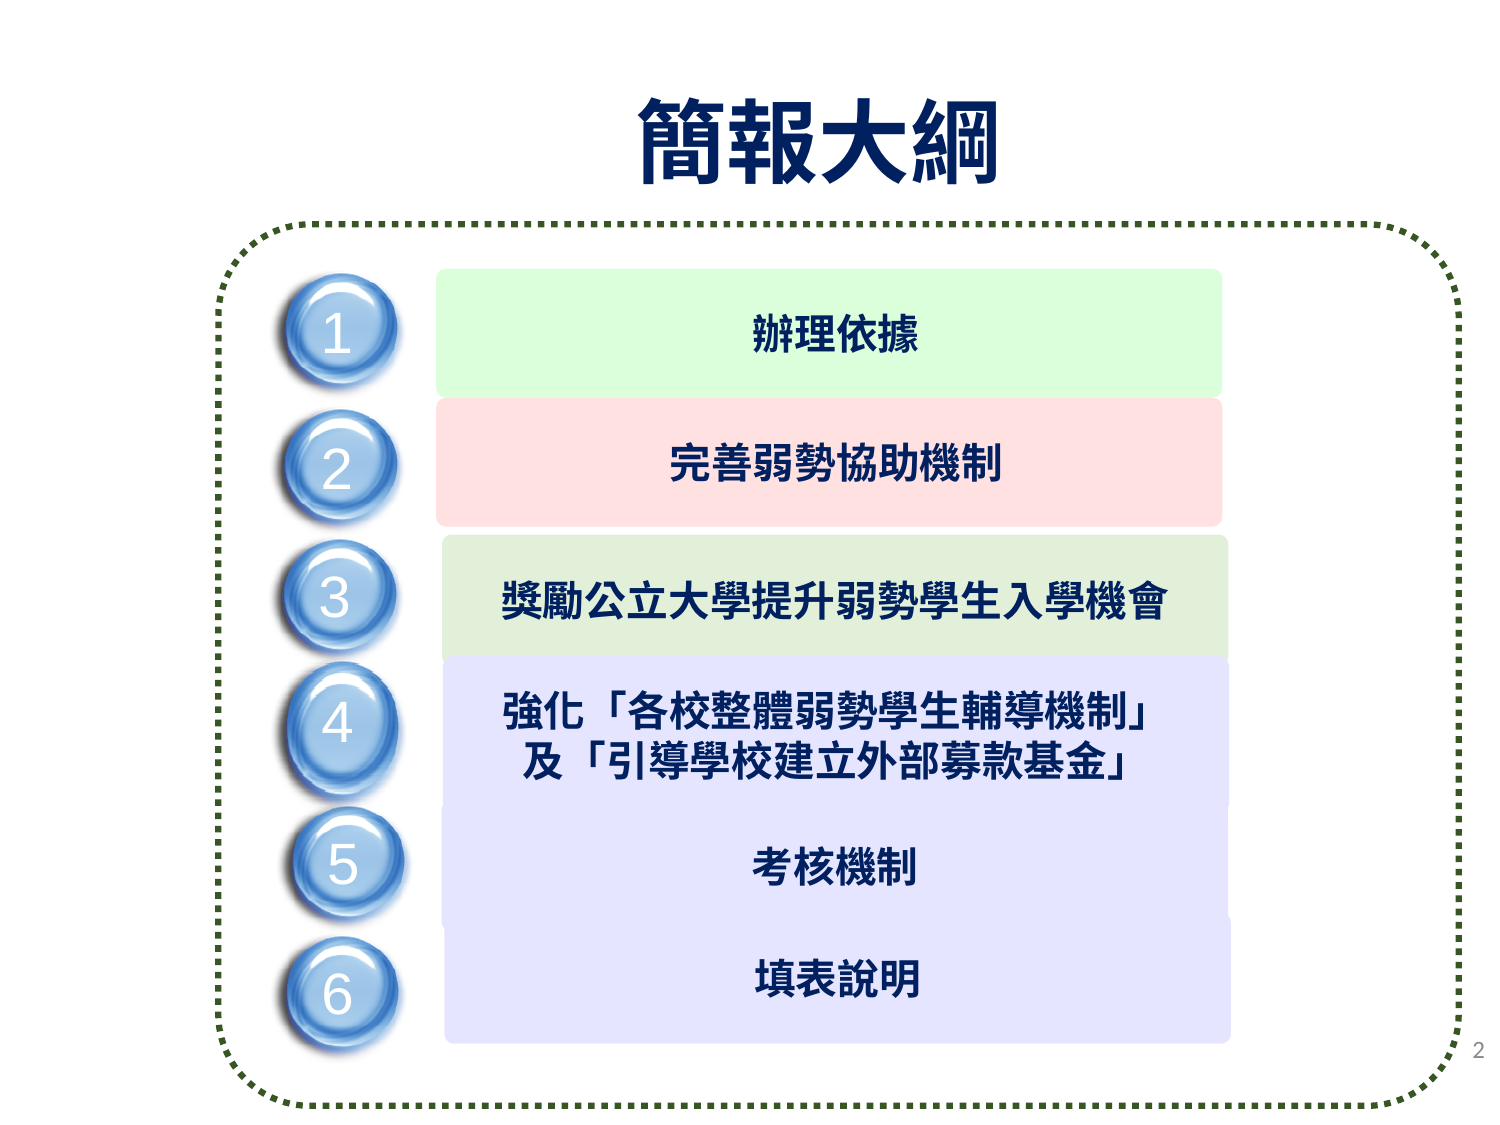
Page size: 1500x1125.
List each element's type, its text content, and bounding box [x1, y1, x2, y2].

text_box 5 [312, 839, 426, 904]
text_box 1 [305, 287, 419, 373]
text_box 6 [306, 948, 420, 1034]
text_box 3 [303, 551, 417, 633]
text_box 2 [305, 423, 419, 509]
picture [251, 249, 437, 1083]
text_box 強化「各校整體弱勢學生輔導機制」 及「引導學校建立外部募款基金」 [442, 655, 1230, 815]
text_box 填表說明 [444, 912, 1231, 1044]
text_box 考核機制 [441, 805, 1229, 929]
text_box 4 [306, 677, 420, 762]
text_box 辦理依據 [436, 268, 1223, 398]
slide_number <編號> [1362, 1027, 1500, 1071]
text_box 獎勵公立大學提升弱勢學生入學機會 [442, 534, 1229, 662]
text_box 完善弱勢協助機制 [436, 398, 1223, 527]
title 簡報大綱 [620, 94, 1105, 185]
